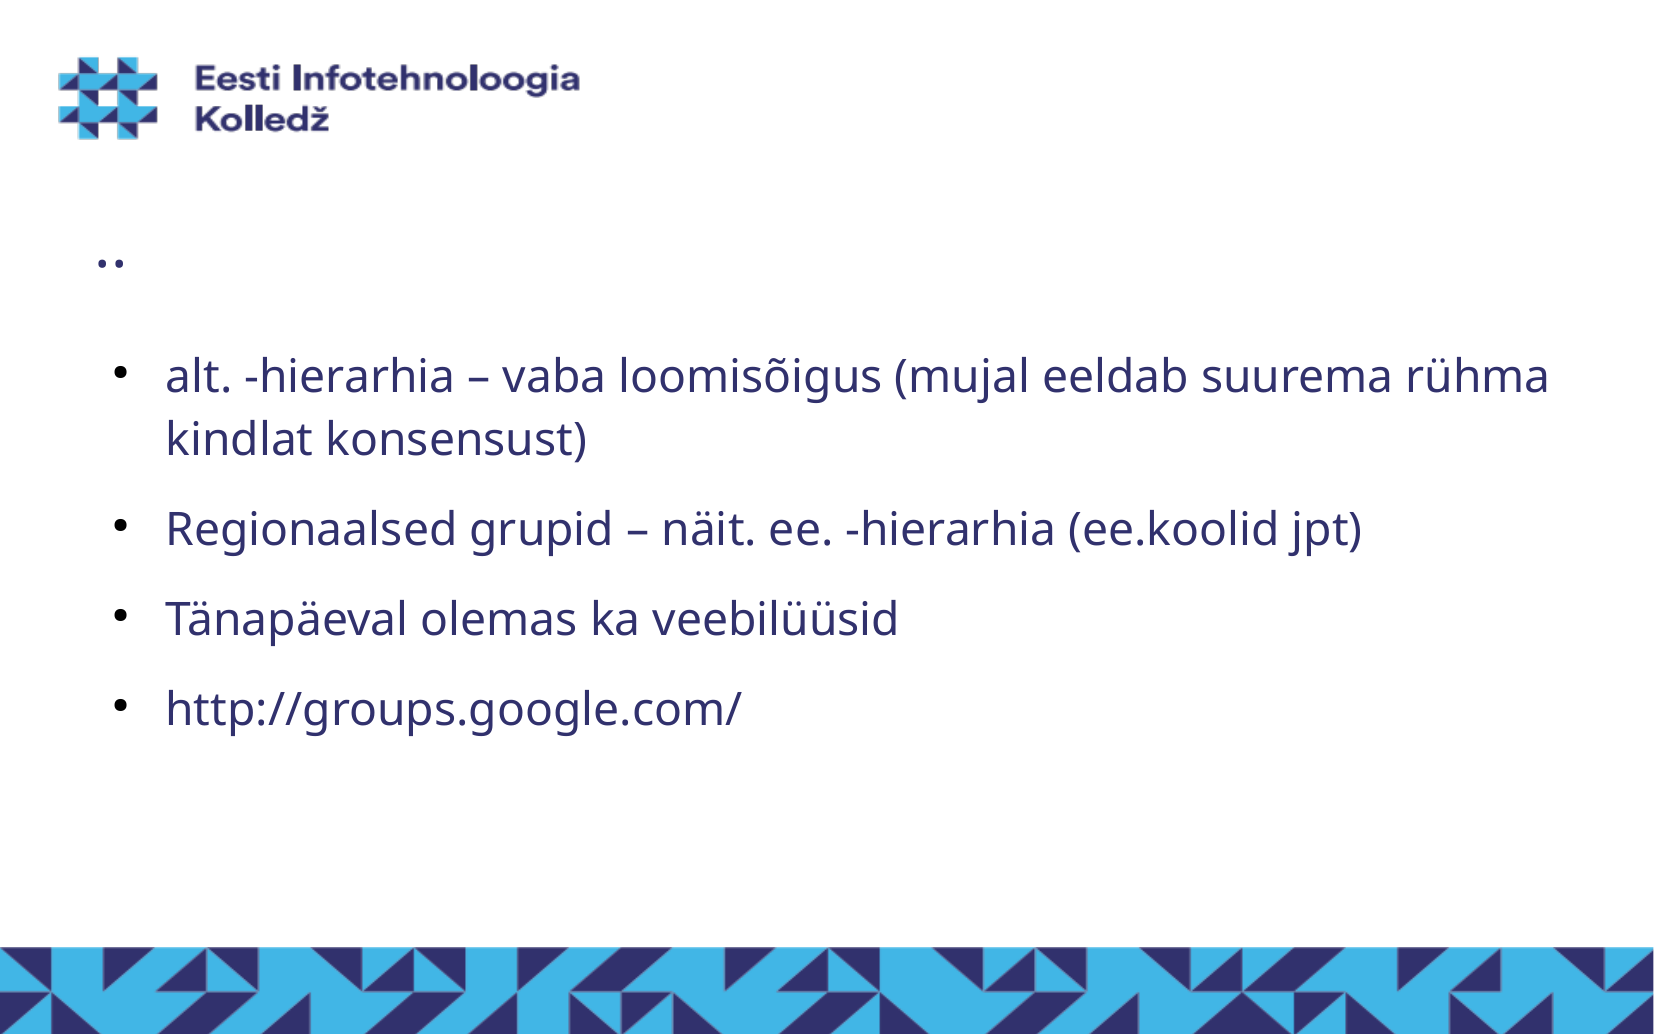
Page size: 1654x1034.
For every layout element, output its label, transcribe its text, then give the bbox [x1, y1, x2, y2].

title .. [94, 157, 1607, 330]
list alt. -hierarhia – vaba loomisõigus (mujal eeldab suurema rühma kindlat konsensust) Regionaalsed grupid – näit. ee. -hierarhia (ee.koolid jpt) Tänapäeval olemas ka veebilüüsid http://groups.google.com/ [94, 342, 1607, 926]
